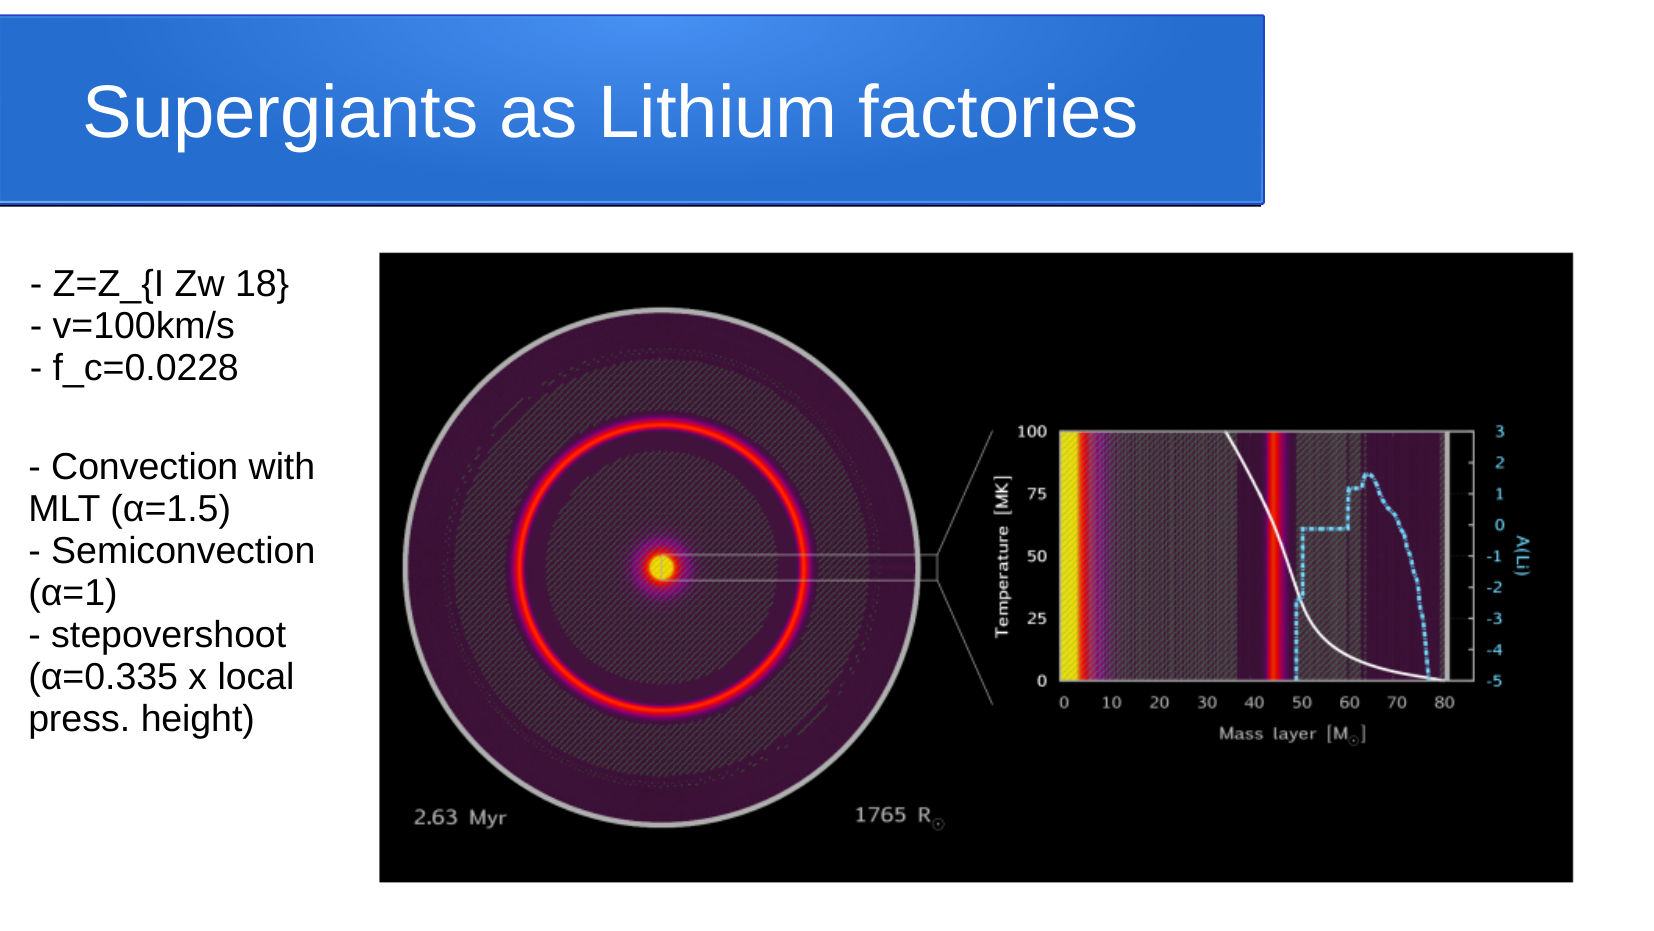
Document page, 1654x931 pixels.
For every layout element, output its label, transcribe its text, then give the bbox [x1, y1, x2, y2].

text_box - Z=Z_{I Zw 18} - v=100km/s - f_c=0.0228 [15, 255, 331, 438]
text_box - Convection with MLT (α=1.5) - Semiconvection (α=1) - stepovershoot (α=0.335 x local press. height) [13, 438, 376, 871]
picture [375, 239, 1578, 892]
title Supergiants as Lithium factories [82, 35, 1235, 189]
